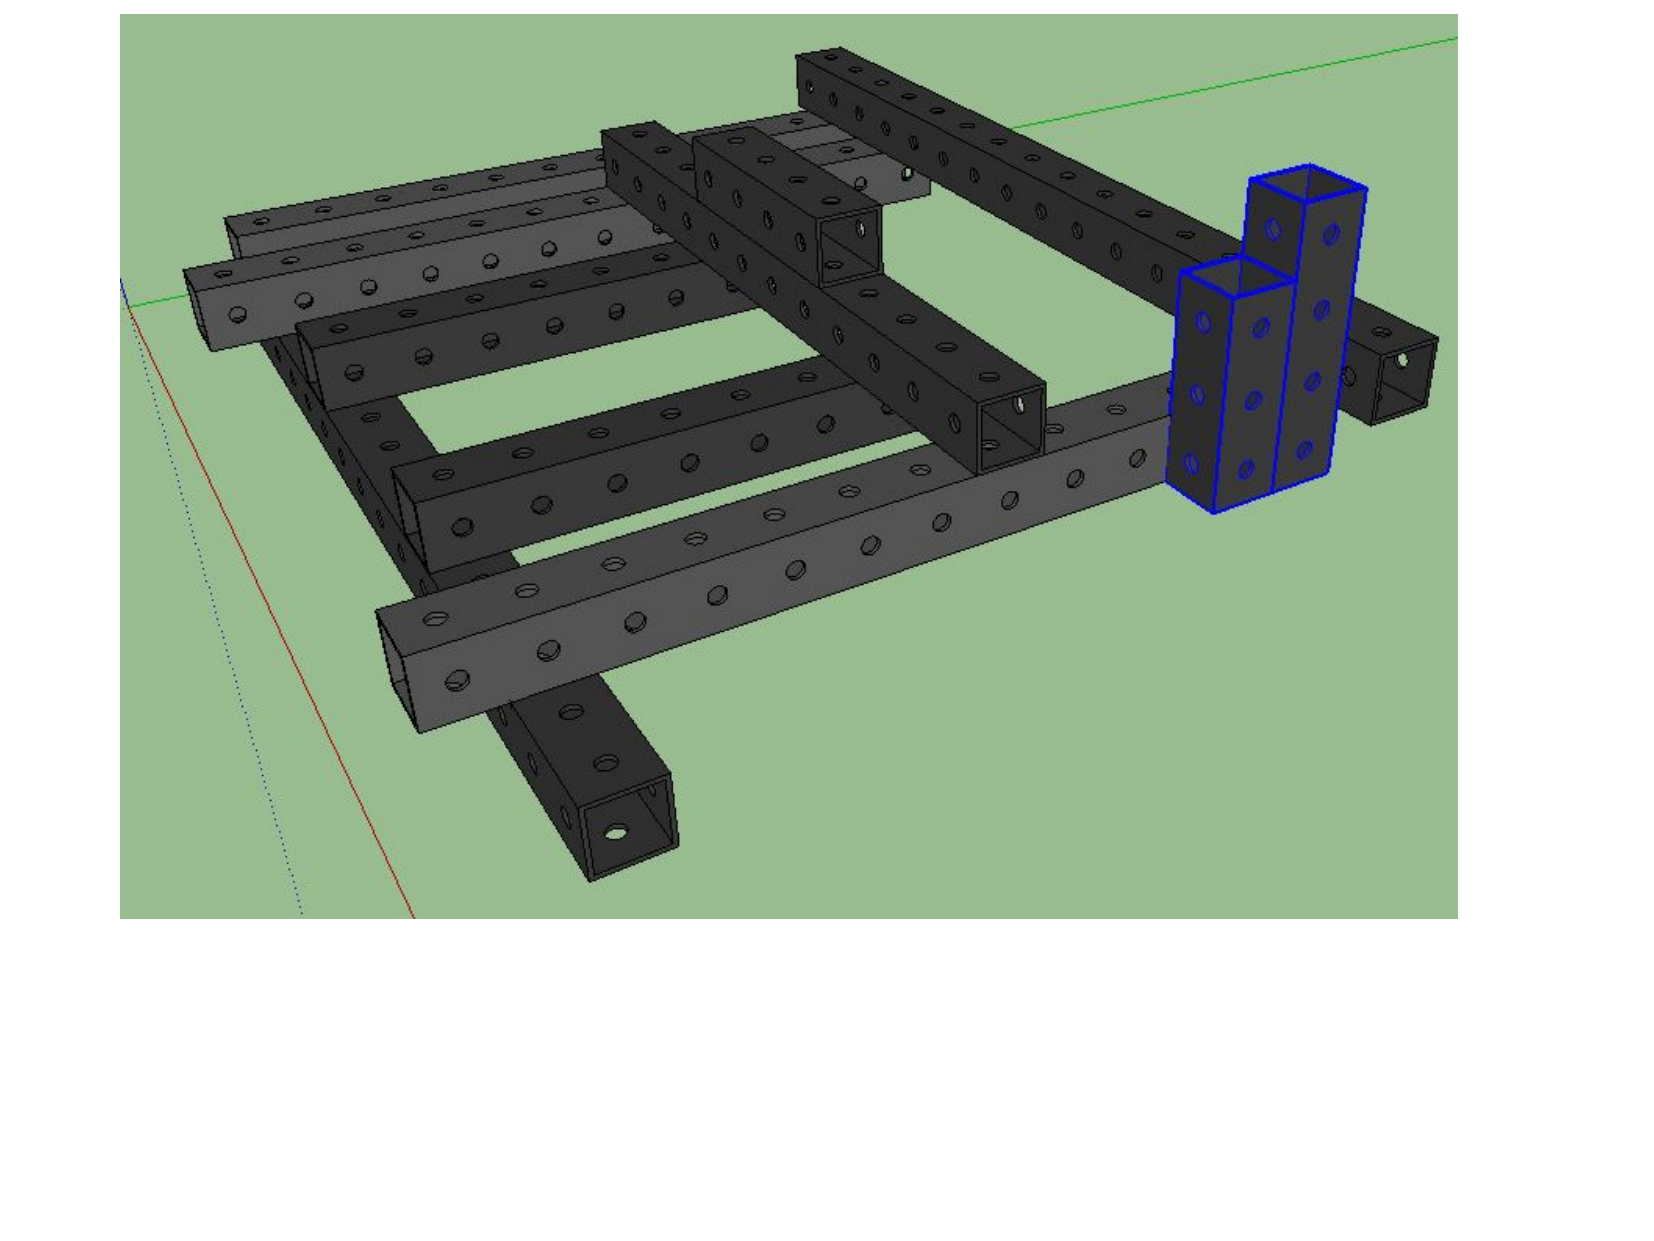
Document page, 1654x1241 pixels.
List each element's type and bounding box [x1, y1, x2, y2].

picture [120, 14, 1458, 919]
